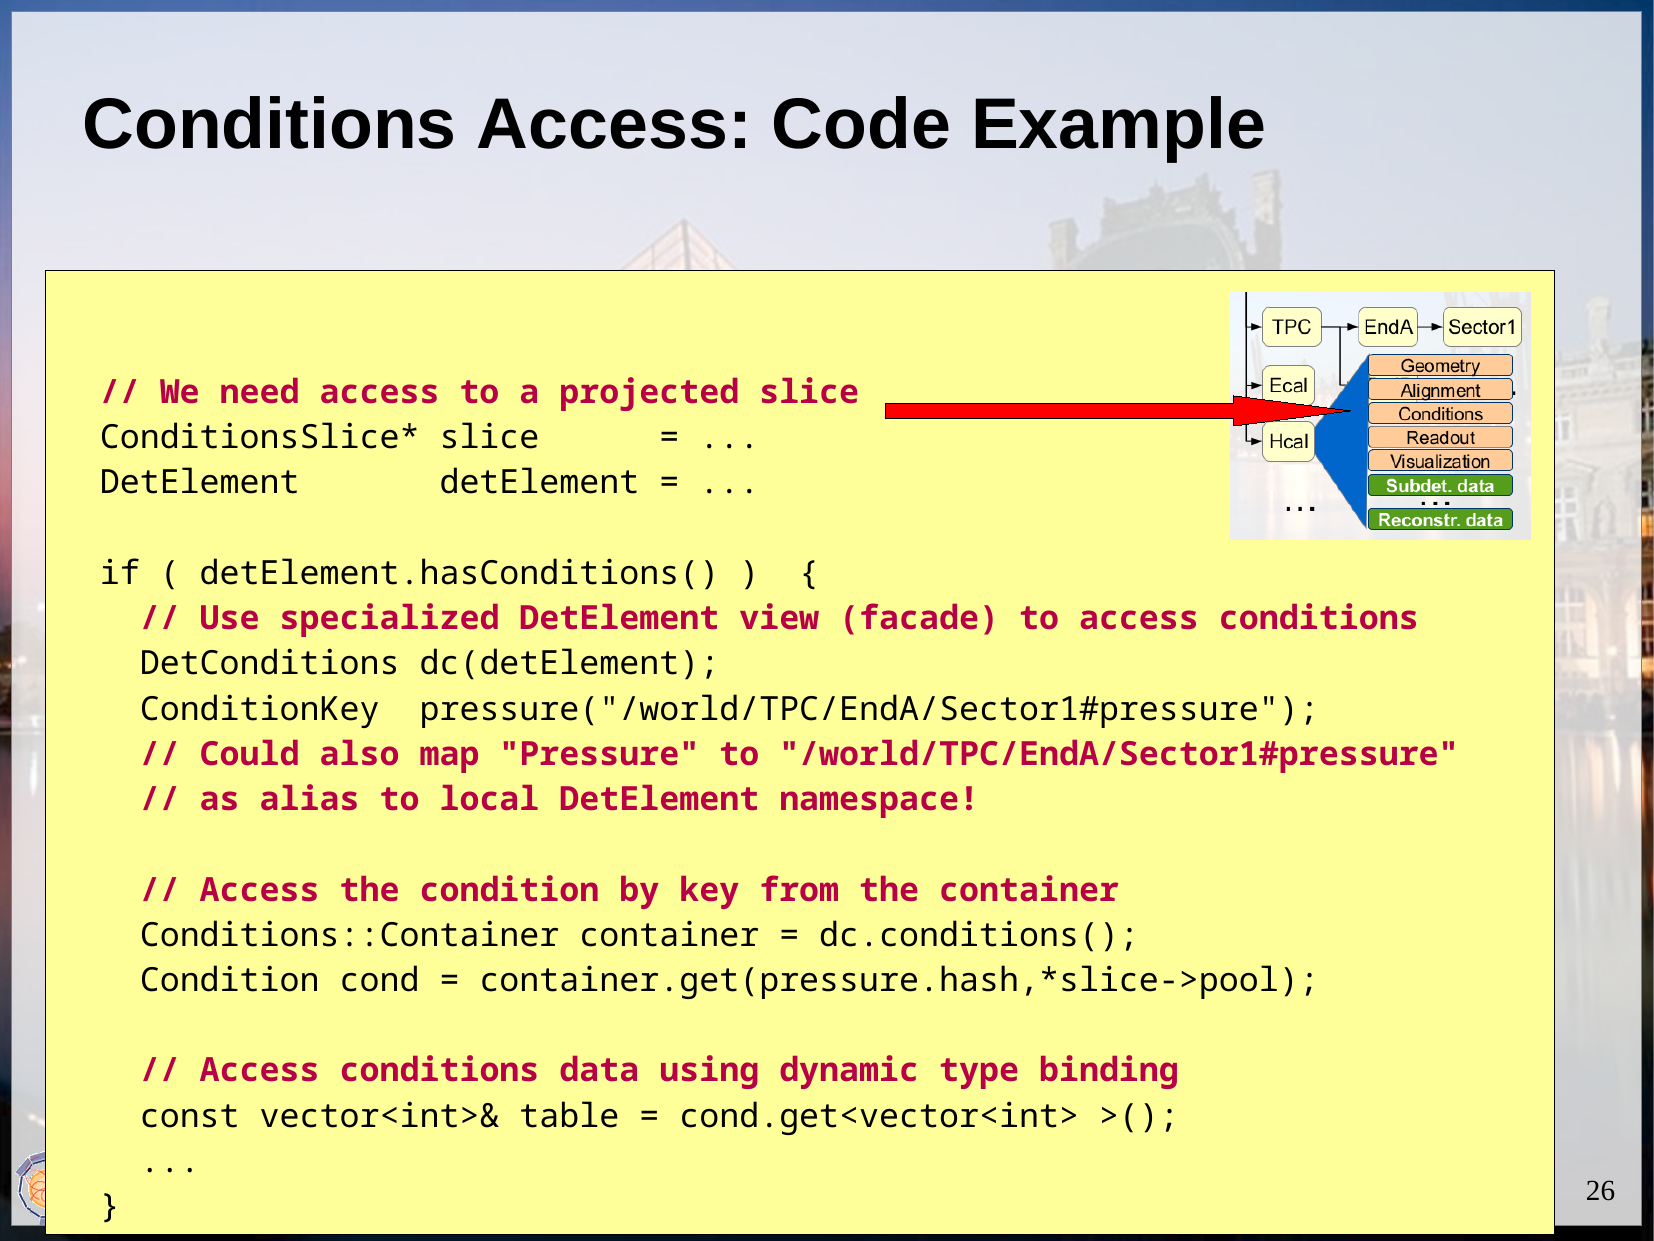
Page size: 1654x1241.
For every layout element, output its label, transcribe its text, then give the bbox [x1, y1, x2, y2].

title Conditions Access: Code Example [82, 19, 1536, 227]
text_box [885, 395, 1351, 426]
text_box // We need access to a projected slice ConditionsSlice* slice = ... DetElement detElement = ... if ( detElement.hasConditions() ) { // Use specialized DetElement view (facade) to access conditions DetConditions dc(detElement); ConditionKey pressure("/world/TPC/EndA/Sector1#pressure"); // Could also map "Pressure" to "/world/TPC/EndA/Sector1#pressure" // as alias to local DetElement namespace! // Access the condition by key from the container Conditions::Container container = dc.conditions(); Condition cond = container.get(pressure.hash,*slice->pool); // Access conditions data using dynamic type binding const vector<int>& table = cond.get<vector<int> >(); ... } [45, 270, 1555, 1110]
picture [0, 0, 1654, 1241]
